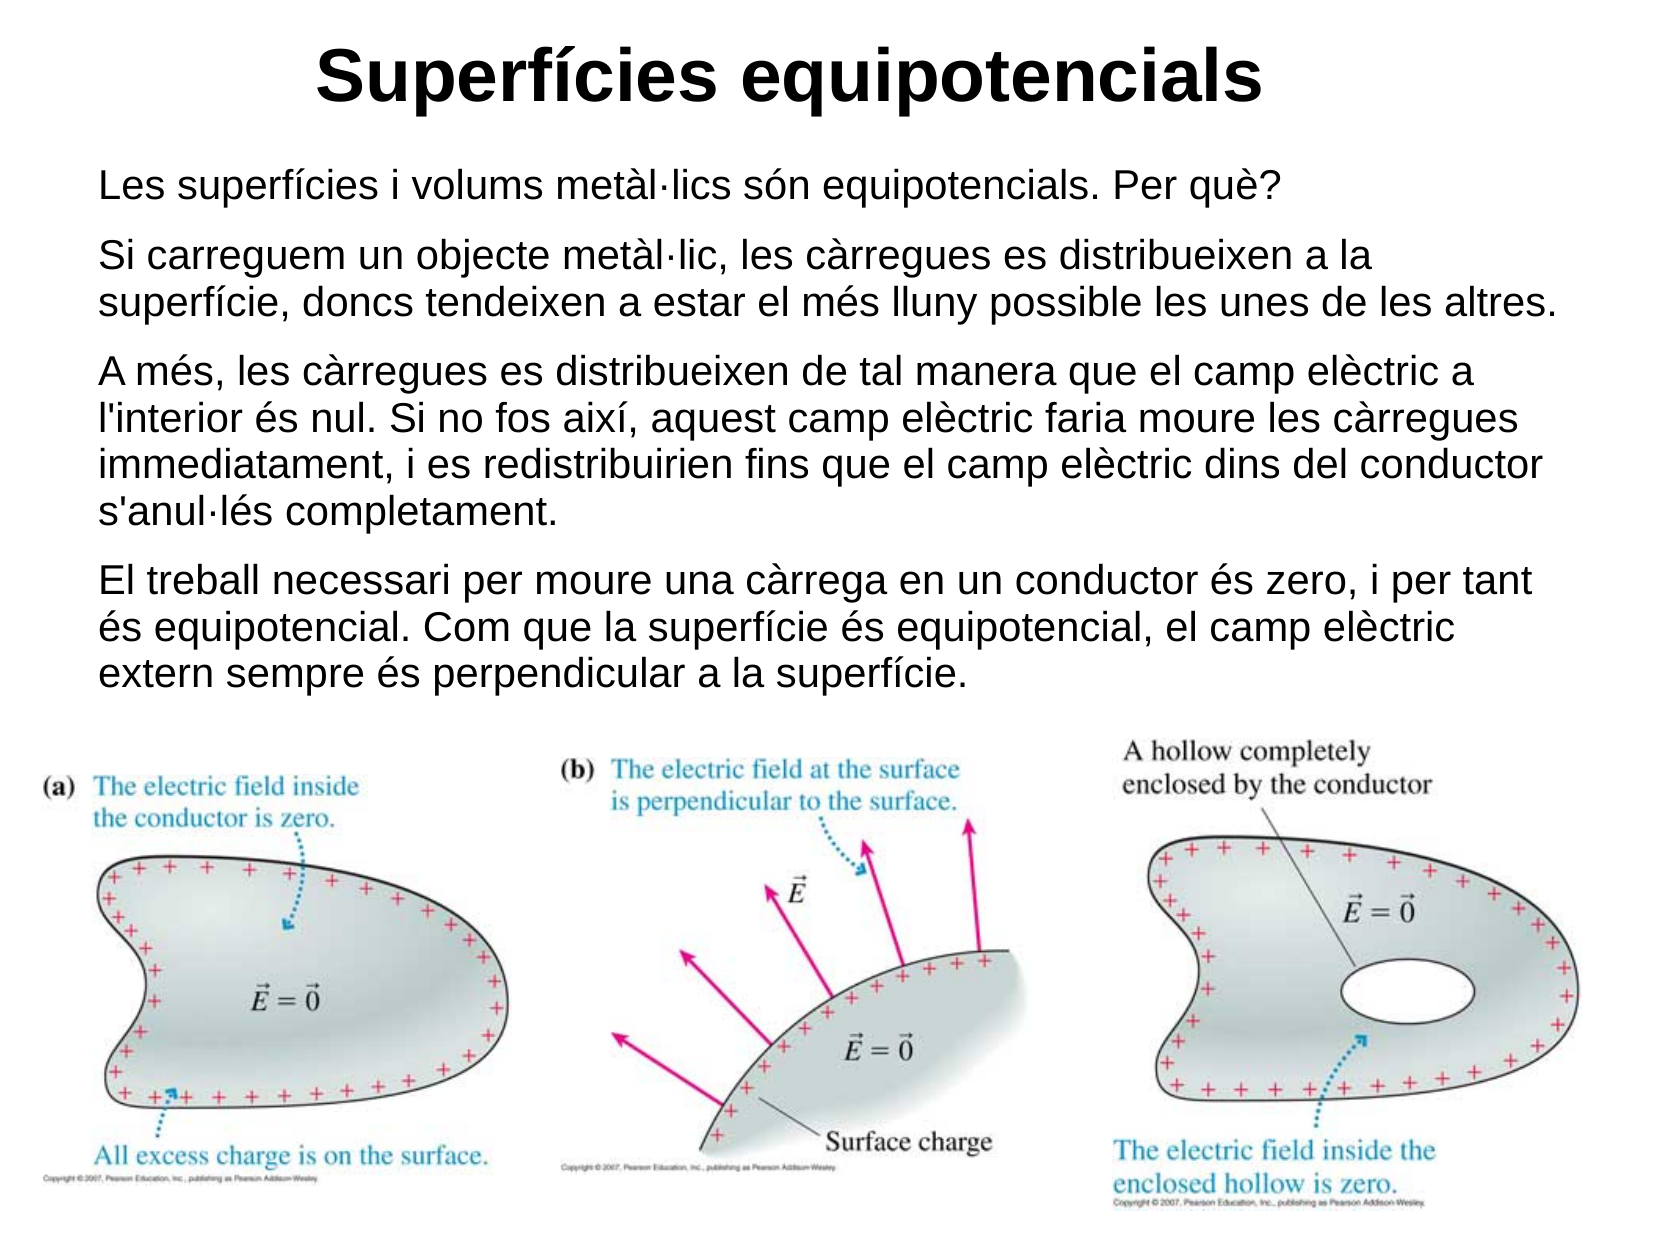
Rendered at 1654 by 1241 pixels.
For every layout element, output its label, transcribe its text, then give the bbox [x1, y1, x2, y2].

picture [42, 774, 512, 1186]
text_box Superfícies equipotencials [180, 25, 1401, 125]
picture [1112, 738, 1582, 1211]
picture [560, 757, 1030, 1175]
text_box Les superfícies i volums metàl·lics són equipotencials. Per què? Si carreguem un objecte metàl·lic, les càrregues es distribueixen a la superfície, doncs tendeixen a estar el més lluny possible les unes de les altres. A més, les càrregues es distribueixen de tal manera que el camp elèctric a l'interior és nul. Si no fos així, aquest camp elèctric faria moure les càrregues immediatament, i es redistribuirien fins que el camp elèctric dins del conductor s'anul·lés completament. El treball necessari per moure una càrrega en un conductor és zero, i per tant és equipotencial. Com que la superfície és equipotencial, el camp elèctric extern sempre és perpendicular a la superfície. [83, 154, 1592, 724]
